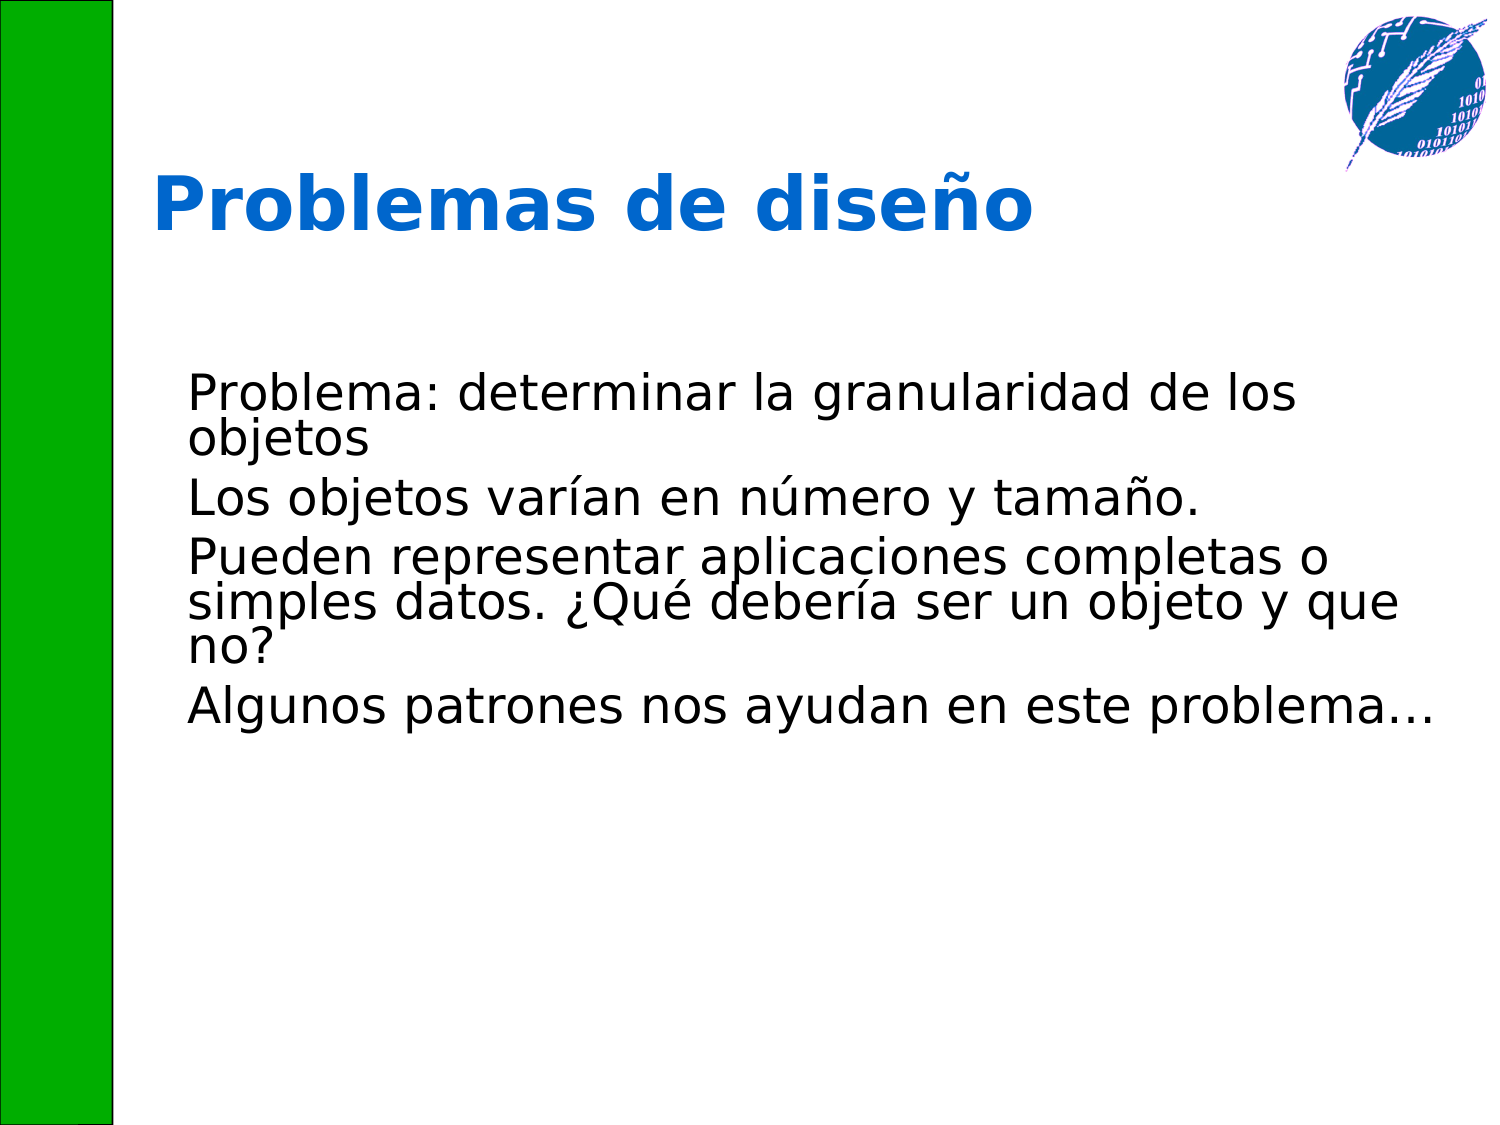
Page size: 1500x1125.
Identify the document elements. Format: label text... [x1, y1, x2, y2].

picture [1417, 140, 1425, 149]
title Problemas de diseño [136, 118, 1411, 307]
list Problema: determinar la granularidad de los objetos Los objetos varían en número y tamaño. Pueden representar aplicaciones completas o simples datos. ¿Qué debería ser un objeto y que no? Algunos patrones nos ayudan en este problema… [187, 375, 1447, 1030]
picture [1341, 15, 1488, 172]
